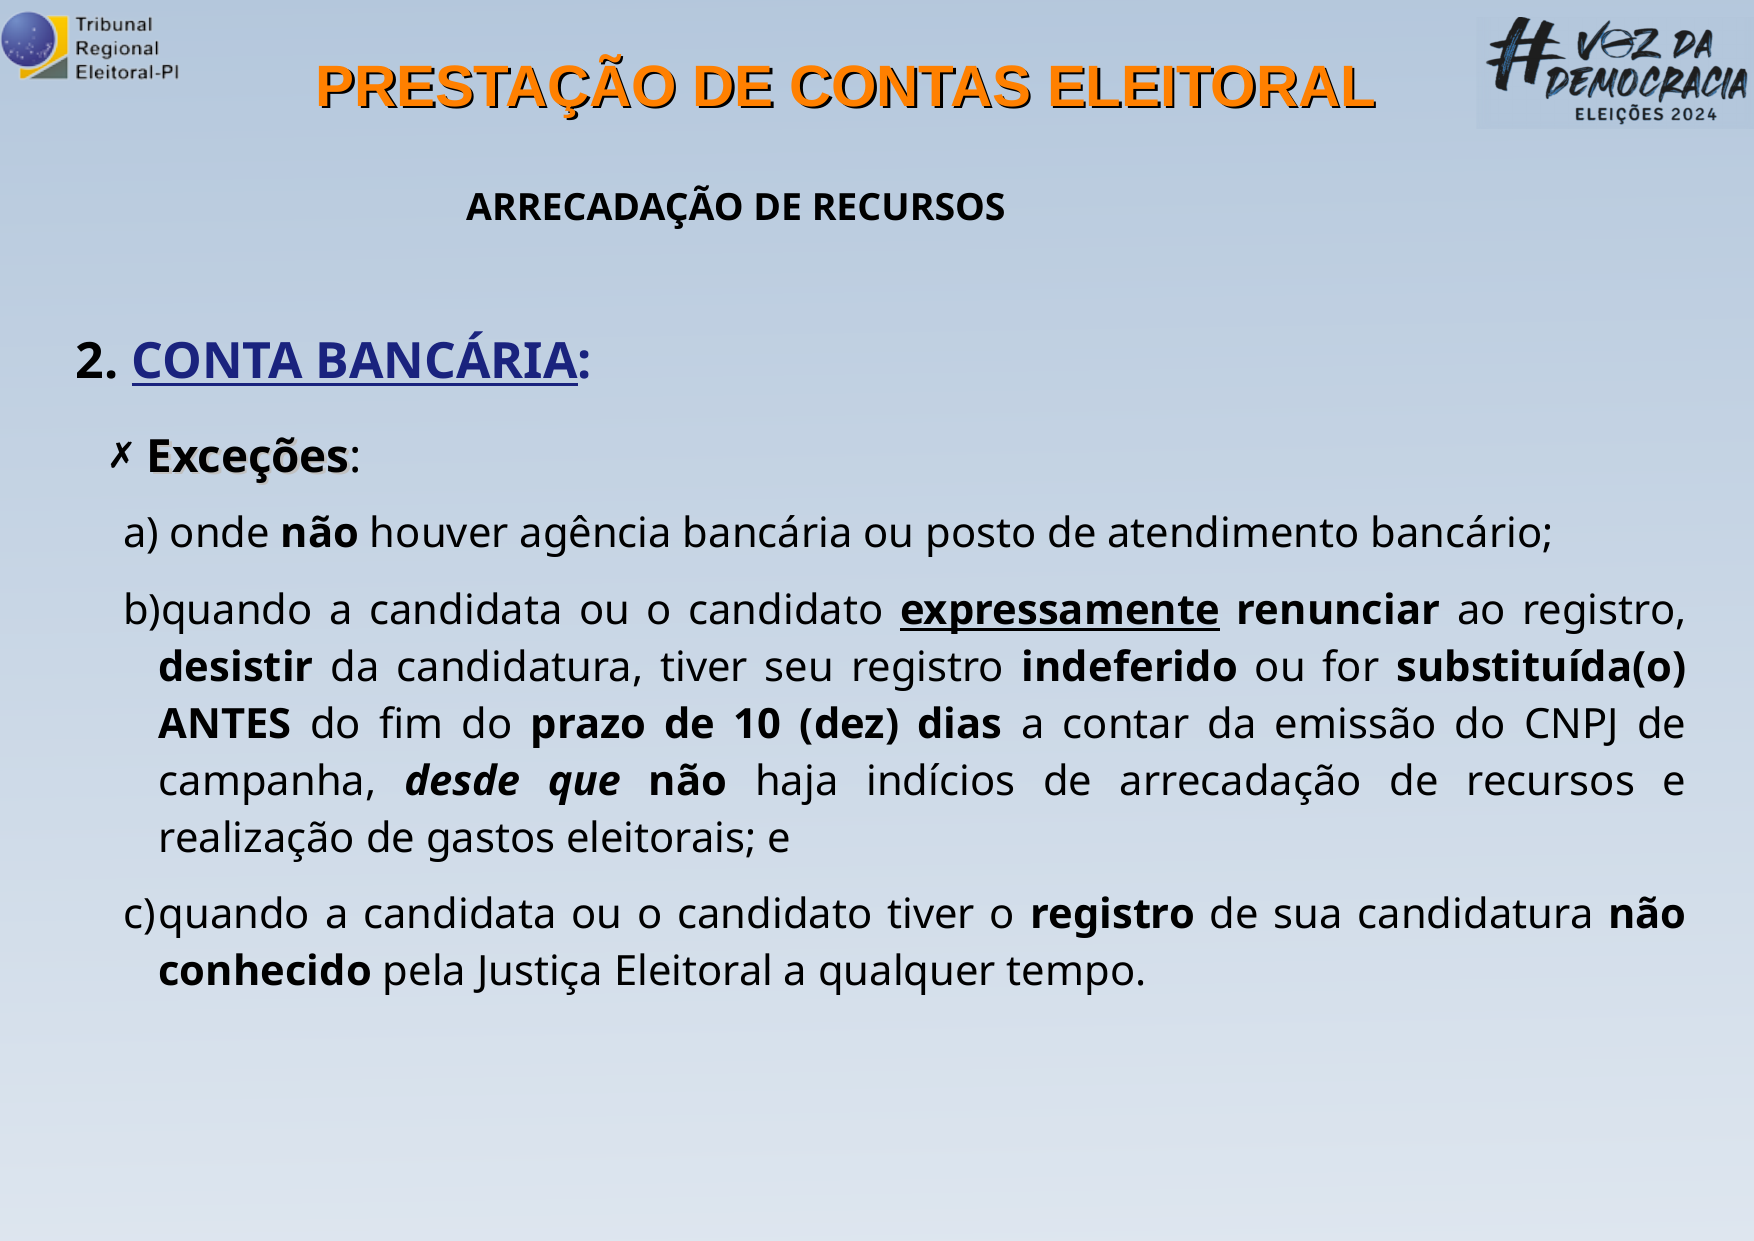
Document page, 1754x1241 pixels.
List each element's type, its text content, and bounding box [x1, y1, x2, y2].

text_box ARRECADAÇÃO DE RECURSOS [451, 173, 1206, 240]
subtitle CONTA BANCÁRIA: Exceções: onde não houver agência bancária ou posto de atendimento bancário; quando a candidata ou o candidato expressamente renunciar ao registro, desistir da candidatura, tiver seu registro indeferido ou for substituída(o) ANTES do fim do prazo de 10 (dez) dias a contar da emissão do CNPJ de campanha, desde que não haja indícios de arrecadação de recursos e realização de gastos eleitorais; e quando a candidata ou o candidato tiver o registro de sua candidatura não conhecido pela Justiça Eleitoral a qualquer tempo. [75, 325, 1699, 1042]
picture [0, 11, 195, 87]
title PRESTAÇÃO DE CONTAS ELEITORAL [138, 53, 1554, 196]
